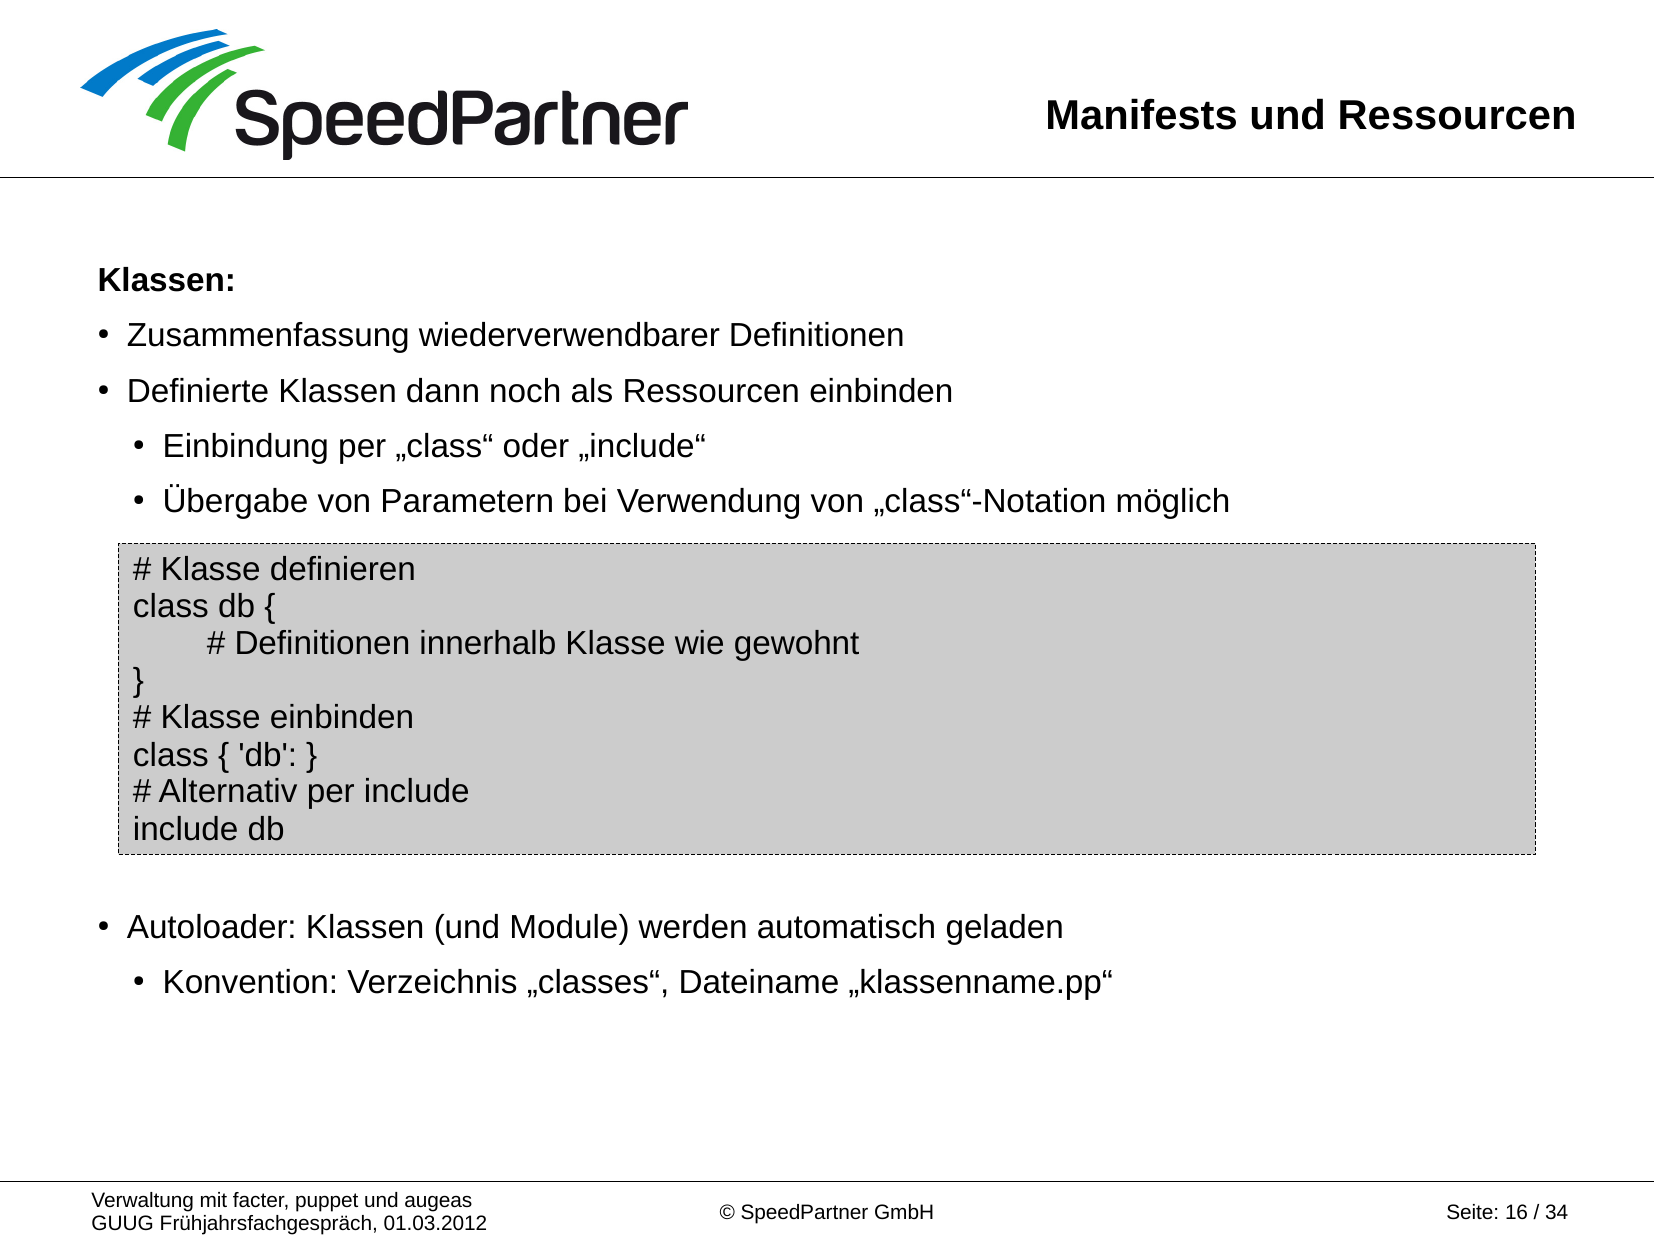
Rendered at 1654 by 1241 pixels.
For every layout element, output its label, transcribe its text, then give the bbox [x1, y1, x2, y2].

title Manifests und Ressourcen [590, 70, 1577, 160]
text_box # Klasse definieren class db { # Definitionen innerhalb Klasse wie gewohnt } # Klasse einbinden class { 'db': } # Alternativ per include include db [118, 543, 1536, 855]
text_box Klassen: Zusammenfassung wiederverwendbarer Definitionen Definierte Klassen dann noch als Ressourcen einbinden Einbindung per „class“ oder „include“ Übergabe von Parametern bei Verwendung von „class“-Notation möglich Autoloader: Klassen (und Module) werden automatisch geladen Konvention: Verzeichnis „classes“, Dateiname „klassenname.pp“ [82, 253, 1565, 1177]
picture [80, 29, 688, 160]
